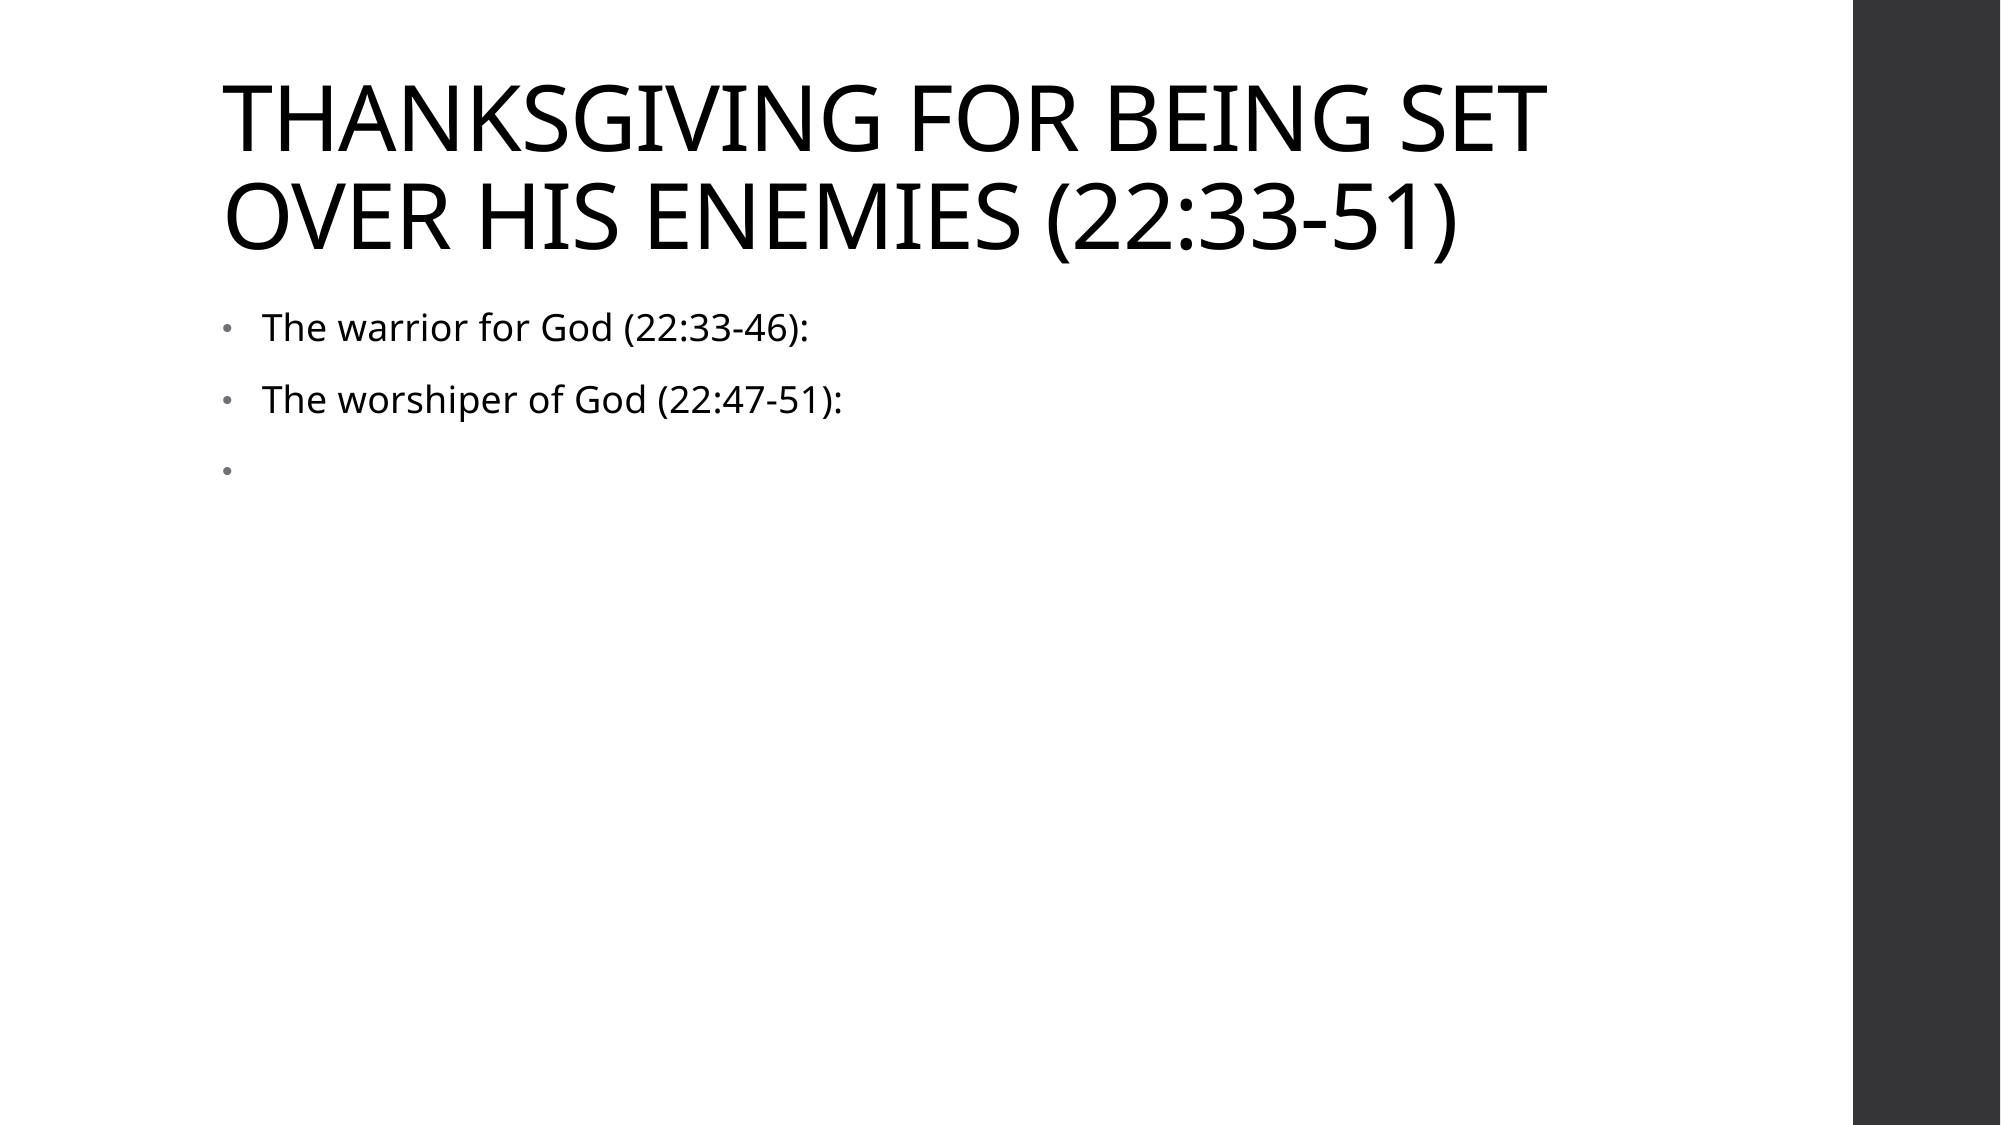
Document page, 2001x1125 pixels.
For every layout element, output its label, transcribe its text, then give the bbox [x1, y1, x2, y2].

list The warrior for God (22:33-46): The worshiper of God (22:47-51): [206, 299, 1617, 1014]
title THANKSGIVING FOR BEING SET OVER HIS ENEMIES (22:33-51) [206, 60, 1797, 278]
